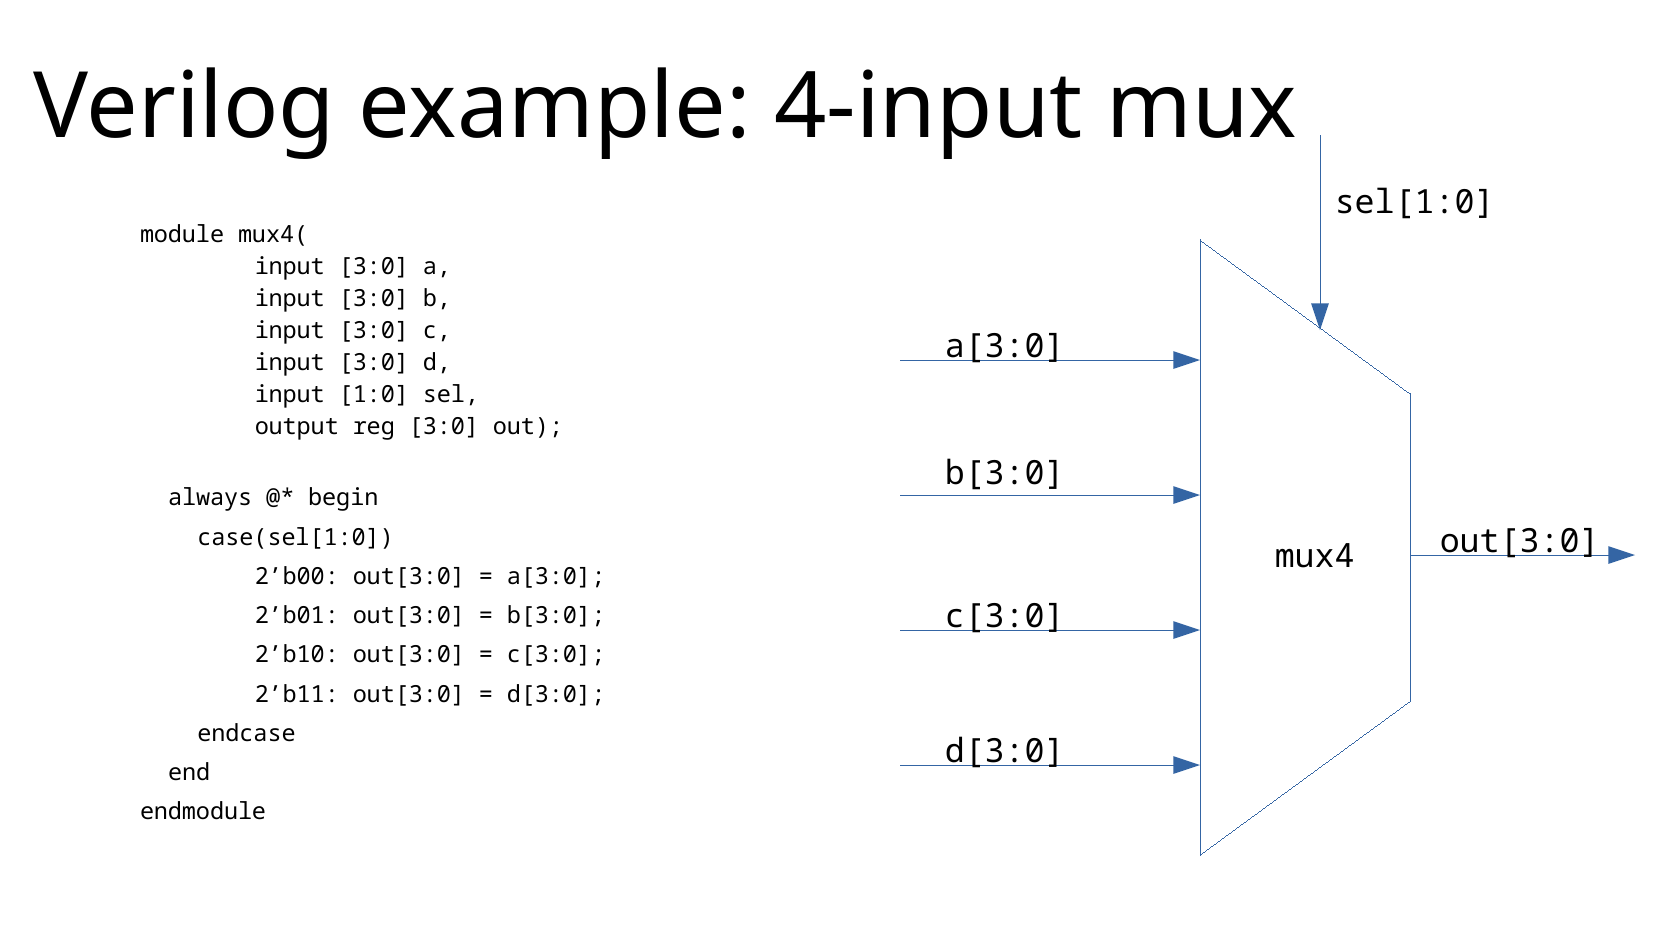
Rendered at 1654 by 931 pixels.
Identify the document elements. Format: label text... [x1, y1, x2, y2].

text_box mux4 [1260, 525, 1396, 585]
text_box sel[1:0] [1320, 170, 1546, 270]
text_box c[3:0] [930, 585, 1096, 684]
text_box out[3:0] [1425, 510, 1621, 614]
list module mux4( input [3:0] a, input [3:0] b, input [3:0] c, input [3:0] d, input [1:0] sel, output reg [3:0] out); always @* begin case(sel[1:0]) 2’b00: out[3:0] = a[3:0]; 2’b01: out[3:0] = b[3:0]; 2’b10: out[3:0] = c[3:0]; 2’b11: out[3:0] = d[3:0]; endcase end endmodule [82, 217, 721, 841]
text_box b[3:0] [930, 441, 1096, 541]
text_box a[3:0] [930, 315, 1096, 414]
title Verilog example: 4-input mux [0, 24, 1411, 181]
text_box d[3:0] [930, 720, 1096, 819]
